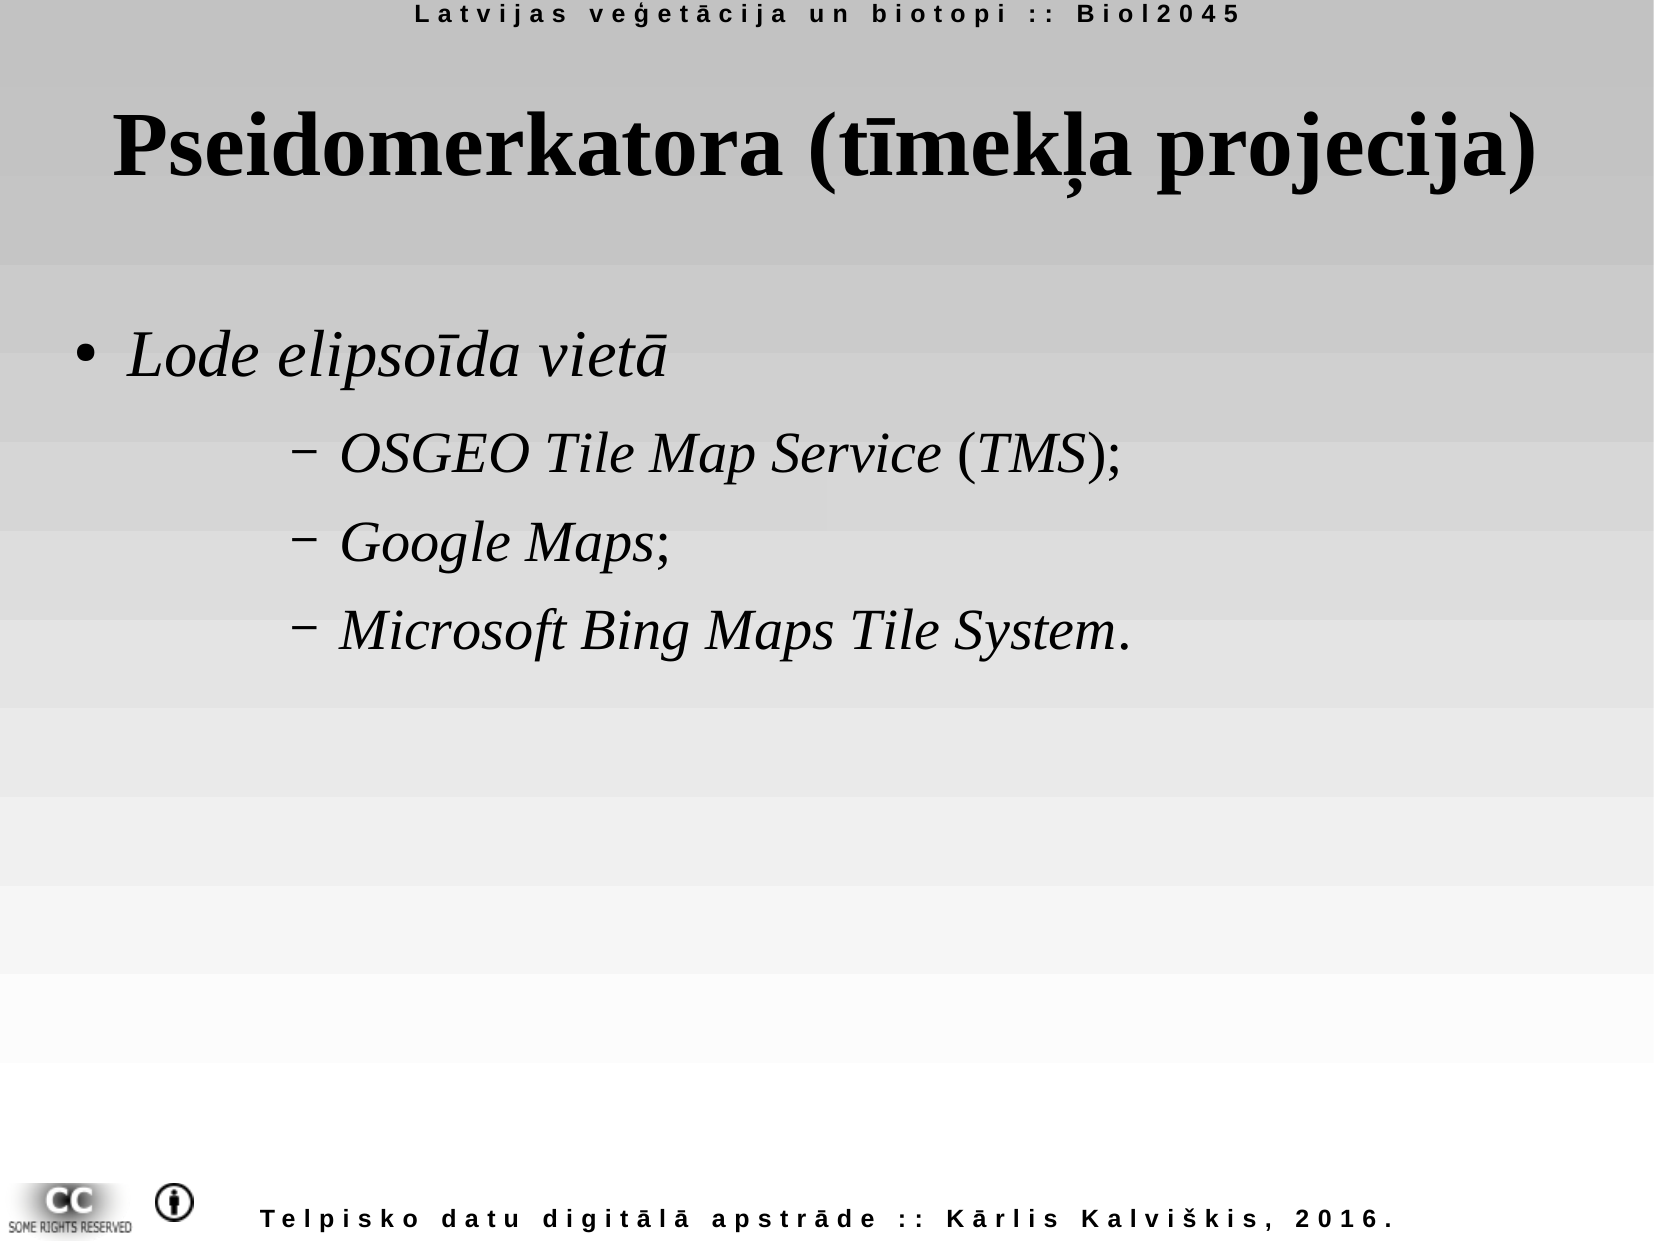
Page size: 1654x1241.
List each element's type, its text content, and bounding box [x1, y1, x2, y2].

picture [0, 287, 1654, 1241]
list Lode elipsoīda vietā OSGEO Tile Map Service (TMS); Google Maps; Microsoft Bing Maps Tile System. [56, 317, 1600, 1175]
title Pseidomerkatora (tīmekļa projecija) [0, 1, 1654, 287]
